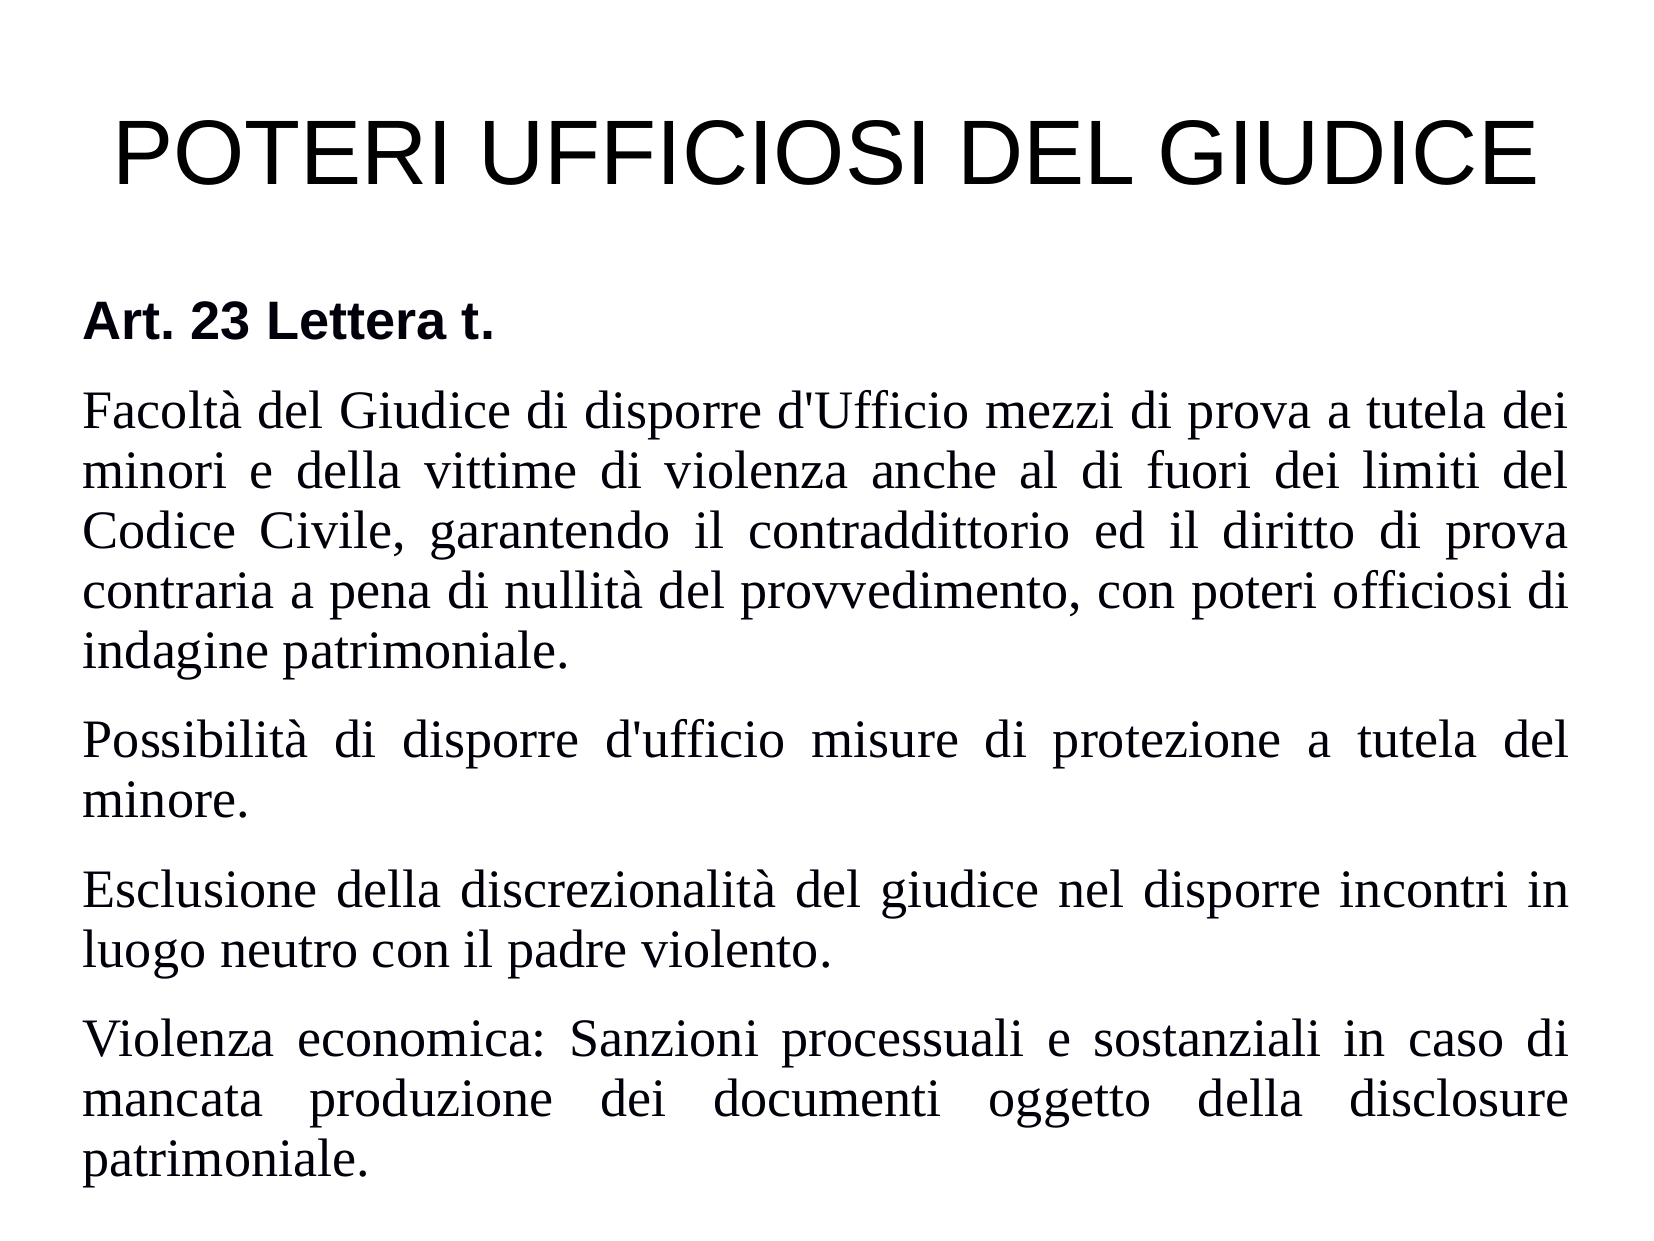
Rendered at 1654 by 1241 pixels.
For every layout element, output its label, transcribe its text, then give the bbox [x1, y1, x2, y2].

title POTERI UFFICIOSI DEL GIUDICE [82, 49, 1571, 257]
list Art. 23 Lettera t. Facoltà del Giudice di disporre d'Ufficio mezzi di prova a tutela dei minori e della vittime di violenza anche al di fuori dei limiti del Codice Civile, garantendo il contraddittorio ed il diritto di prova contraria a pena di nullità del provvedimento, con poteri officiosi di indagine patrimoniale. Possibilità di disporre d'ufficio misure di protezione a tutela del minore. Esclusione della discrezionalità del giudice nel disporre incontri in luogo neutro con il padre violento. Violenza economica: Sanzioni processuali e sostanziali in caso di mancata produzione dei documenti oggetto della disclosure patrimoniale. [82, 290, 1571, 1189]
